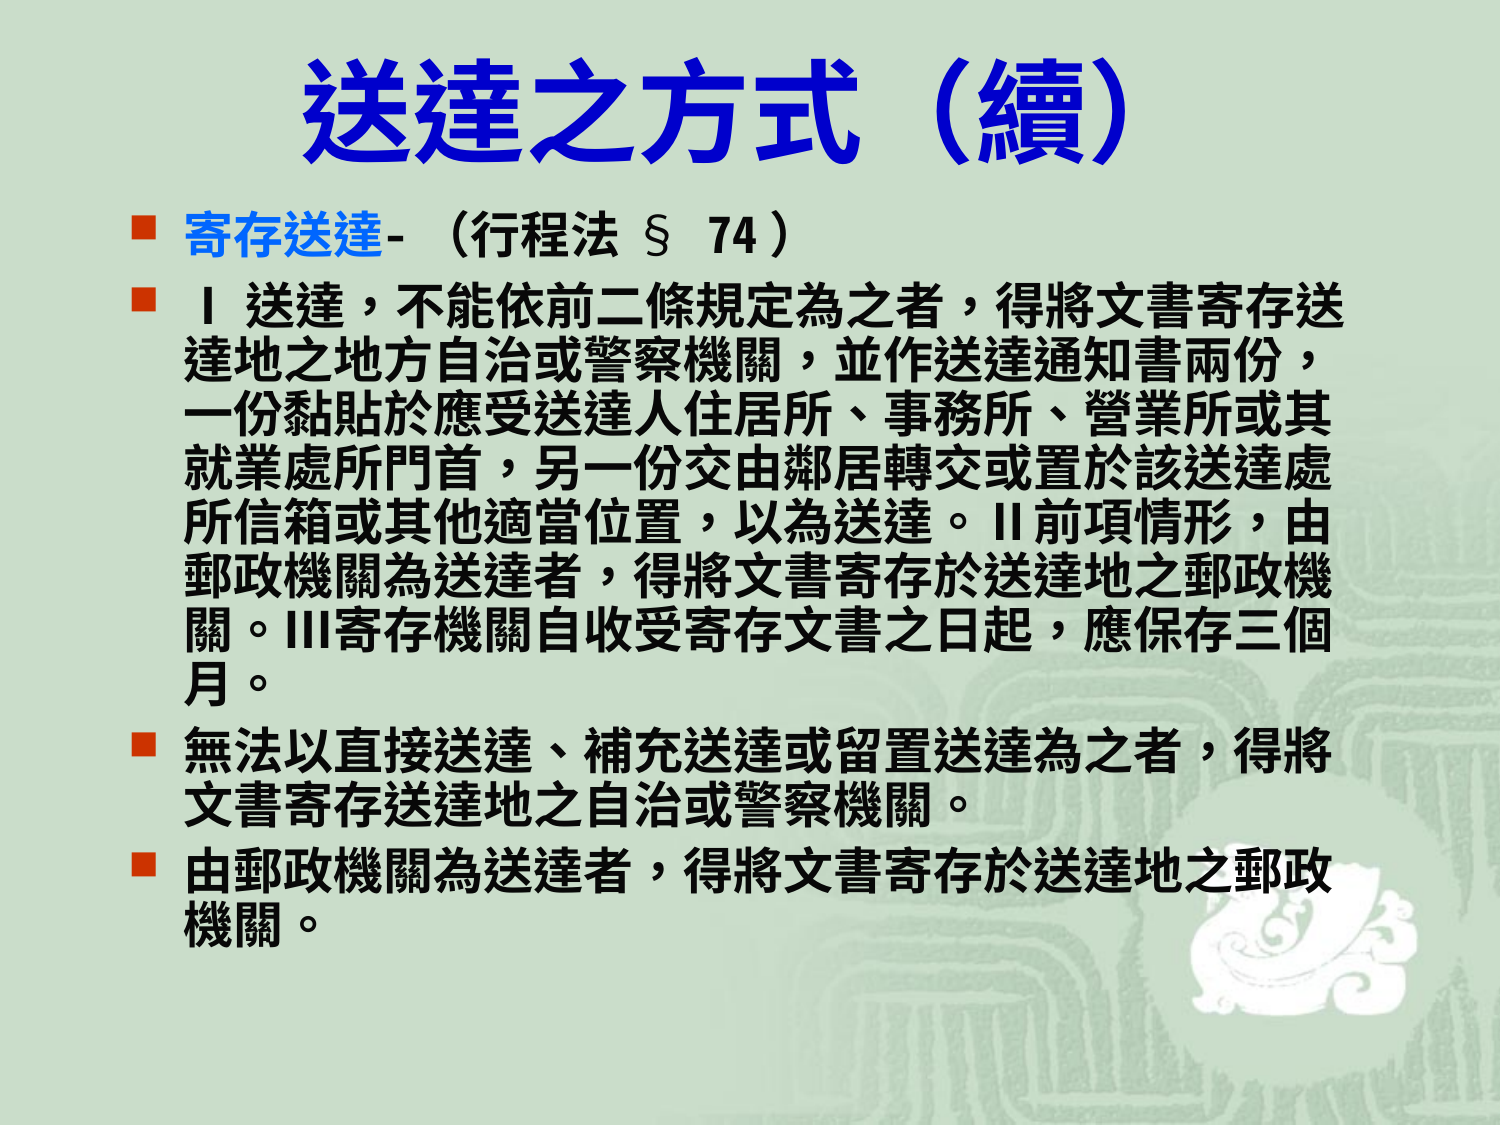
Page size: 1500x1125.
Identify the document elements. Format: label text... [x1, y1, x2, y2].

list 寄存送達-（行程法§ 74） Ⅰ送達，不能依前二條規定為之者，得將文書寄存送達地之地方自治或警察機關，並作送達通知書兩份，一份黏貼於應受送達人住居所、事務所、營業所或其就業處所門首，另一份交由鄰居轉交或置於該送達處所信箱或其他適當位置，以為送達。Ⅱ前項情形，由郵政機關為送達者，得將文書寄存於送達地之郵政機關。Ⅲ寄存機關自收受寄存文書之日起，應保存三個月。 無法以直接送達、補充送達或留置送達為之者，得將文書寄存送達地之自治或警察機關。 由郵政機關為送達者，得將文書寄存於送達地之郵政機關。 [112, 196, 1388, 1000]
picture [0, 0, 1500, 1125]
title 送達之方式（續） [112, 34, 1388, 185]
